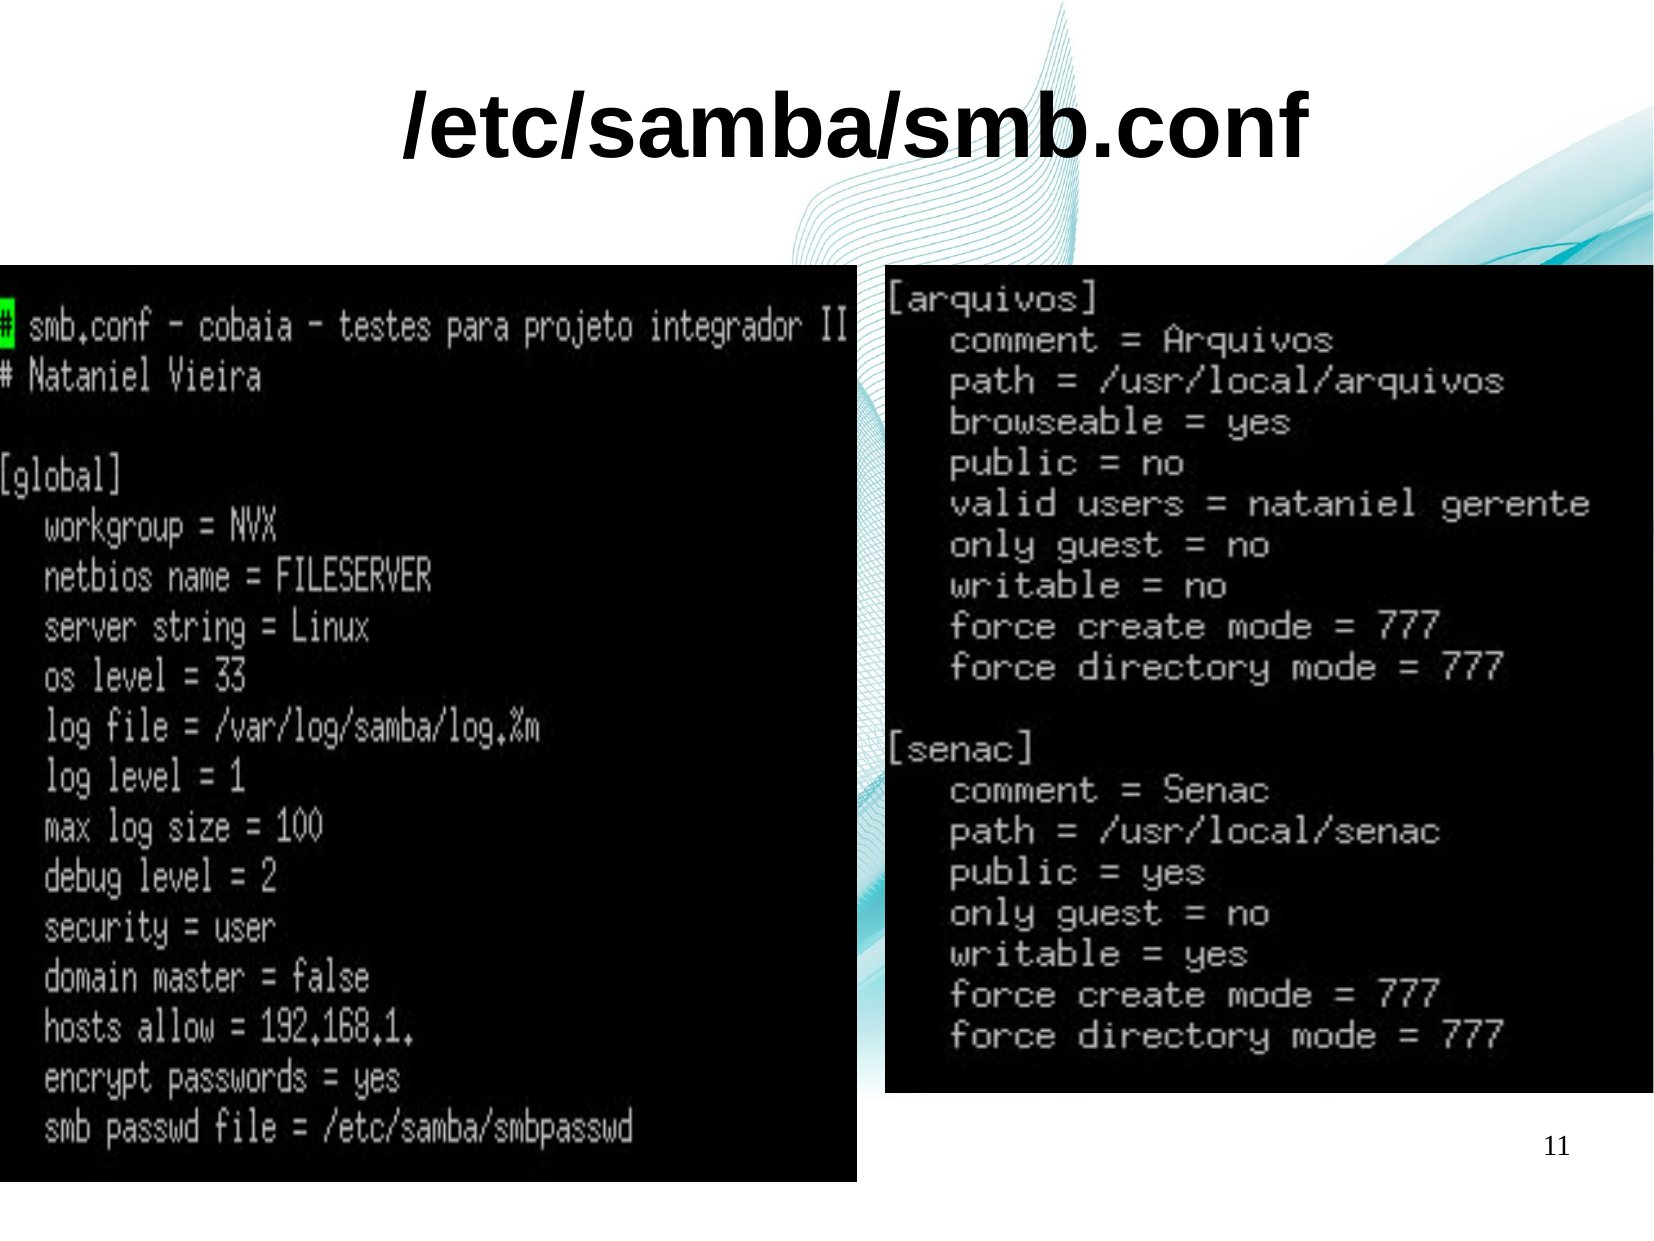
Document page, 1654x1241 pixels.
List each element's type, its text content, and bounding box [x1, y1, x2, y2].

picture [0, 0, 1654, 1182]
list [82, 290, 1571, 1109]
title /etc/samba/smb.conf [295, 29, 1418, 222]
